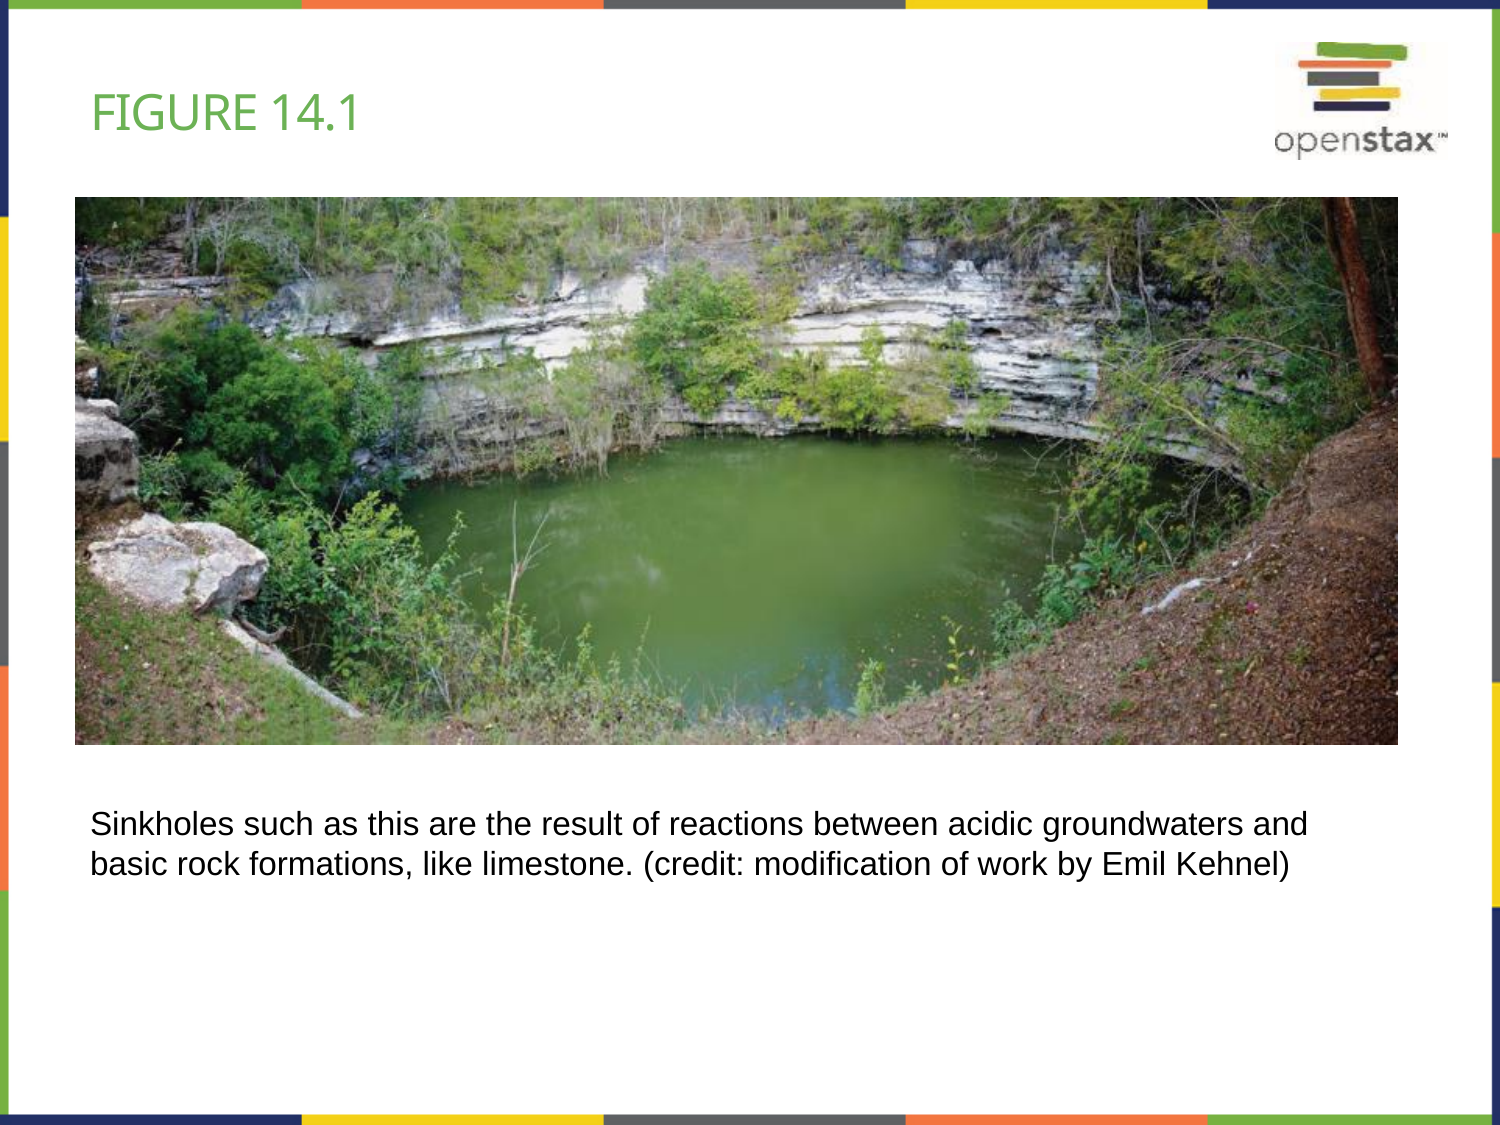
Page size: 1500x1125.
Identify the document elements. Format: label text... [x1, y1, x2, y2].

title Figure 14.1 [75, 39, 1398, 148]
picture [0, 0, 1500, 1125]
list Sinkholes such as this are the result of reactions between acidic groundwaters and basic rock formations, like limestone. (credit: modification of work by Emil Kehnel) [75, 794, 1398, 986]
